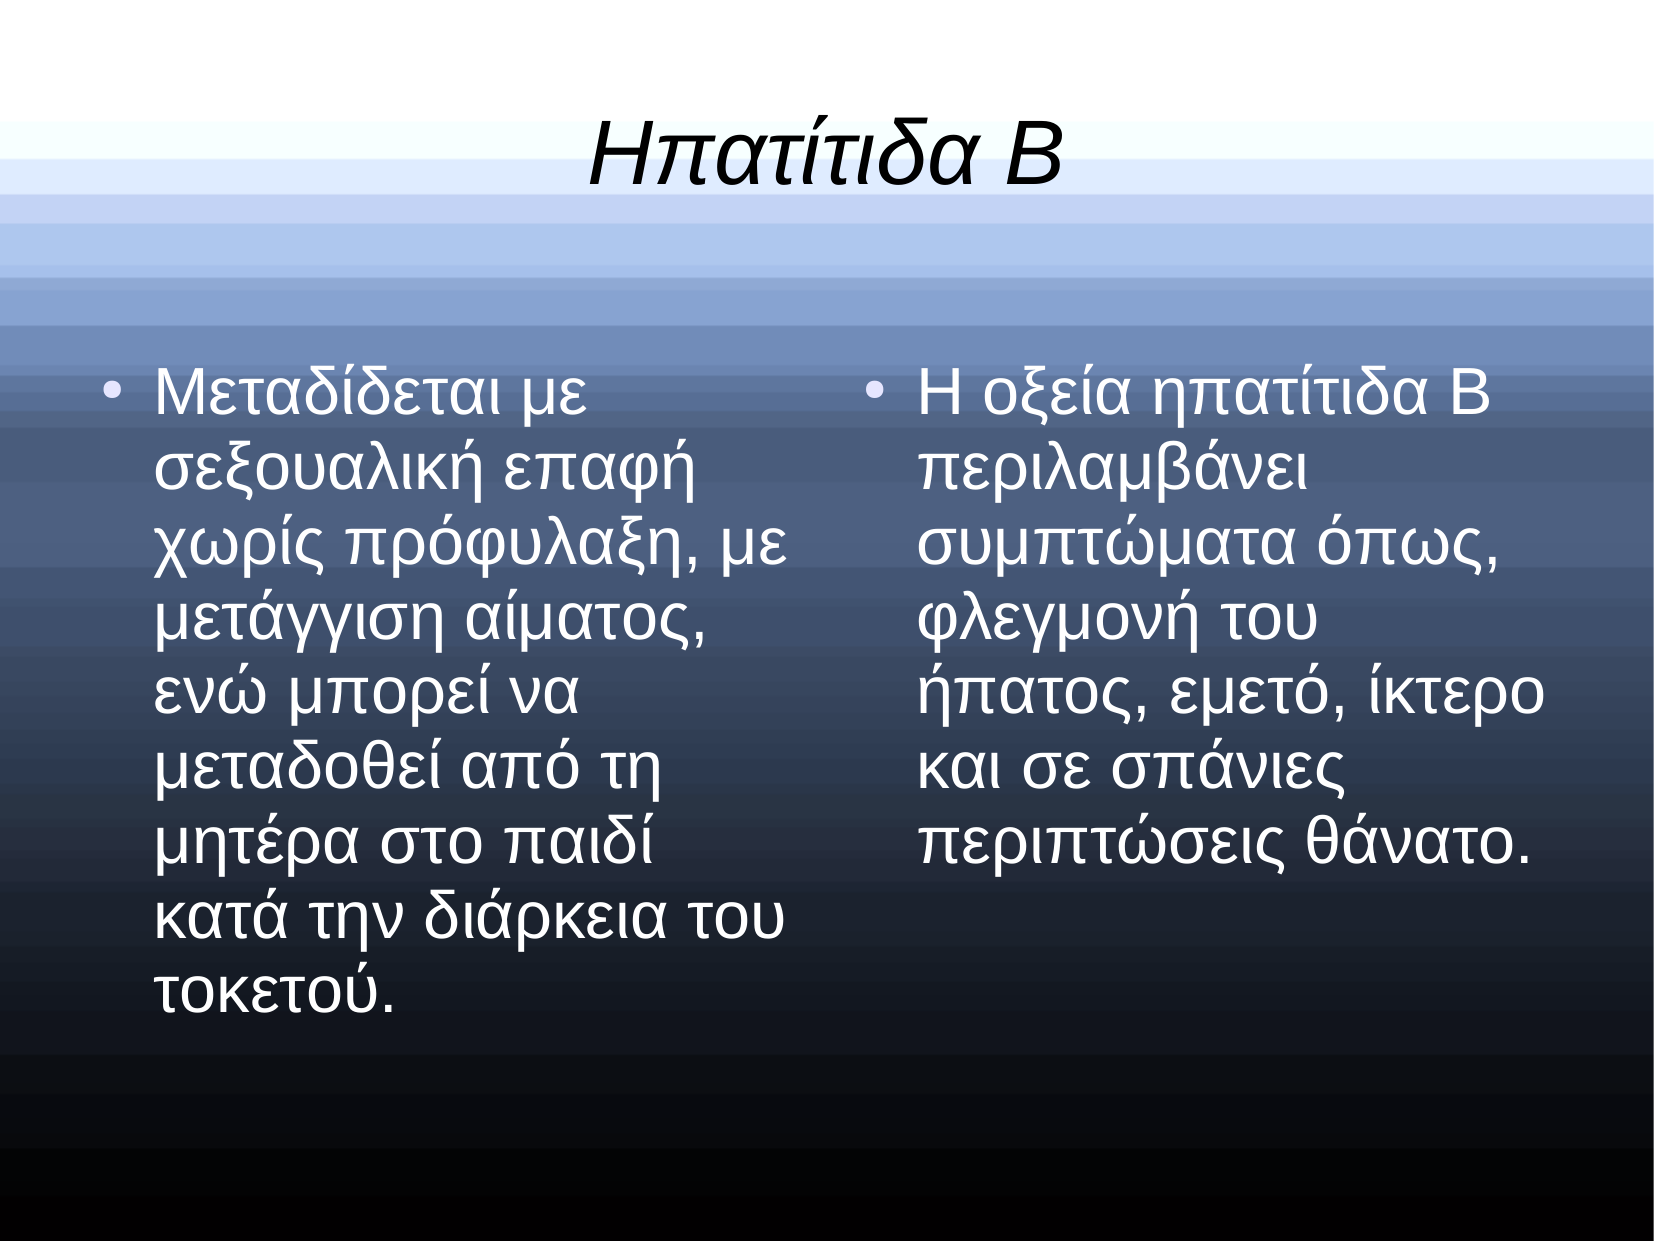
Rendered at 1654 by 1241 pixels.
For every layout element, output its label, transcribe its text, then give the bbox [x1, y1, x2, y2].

title Ηπατίτιδα Β [82, 49, 1571, 257]
list Μεταδίδεται με σεξουαλική επαφή χωρίς πρόφυλαξη, με μετάγγιση αίματος, ενώ μπορεί να μεταδοθεί από τη μητέρα στο παιδί κατά την διάρκεια του τοκετού. [82, 354, 809, 1109]
picture [0, 0, 1654, 1241]
list Η οξεία ηπατίτιδα Β περιλαμβάνει συμπτώματα όπως, φλεγμονή του ήπατος, εμετό, ίκτερο και σε σπάνιες περιπτώσεις θάνατο. [845, 354, 1572, 1109]
